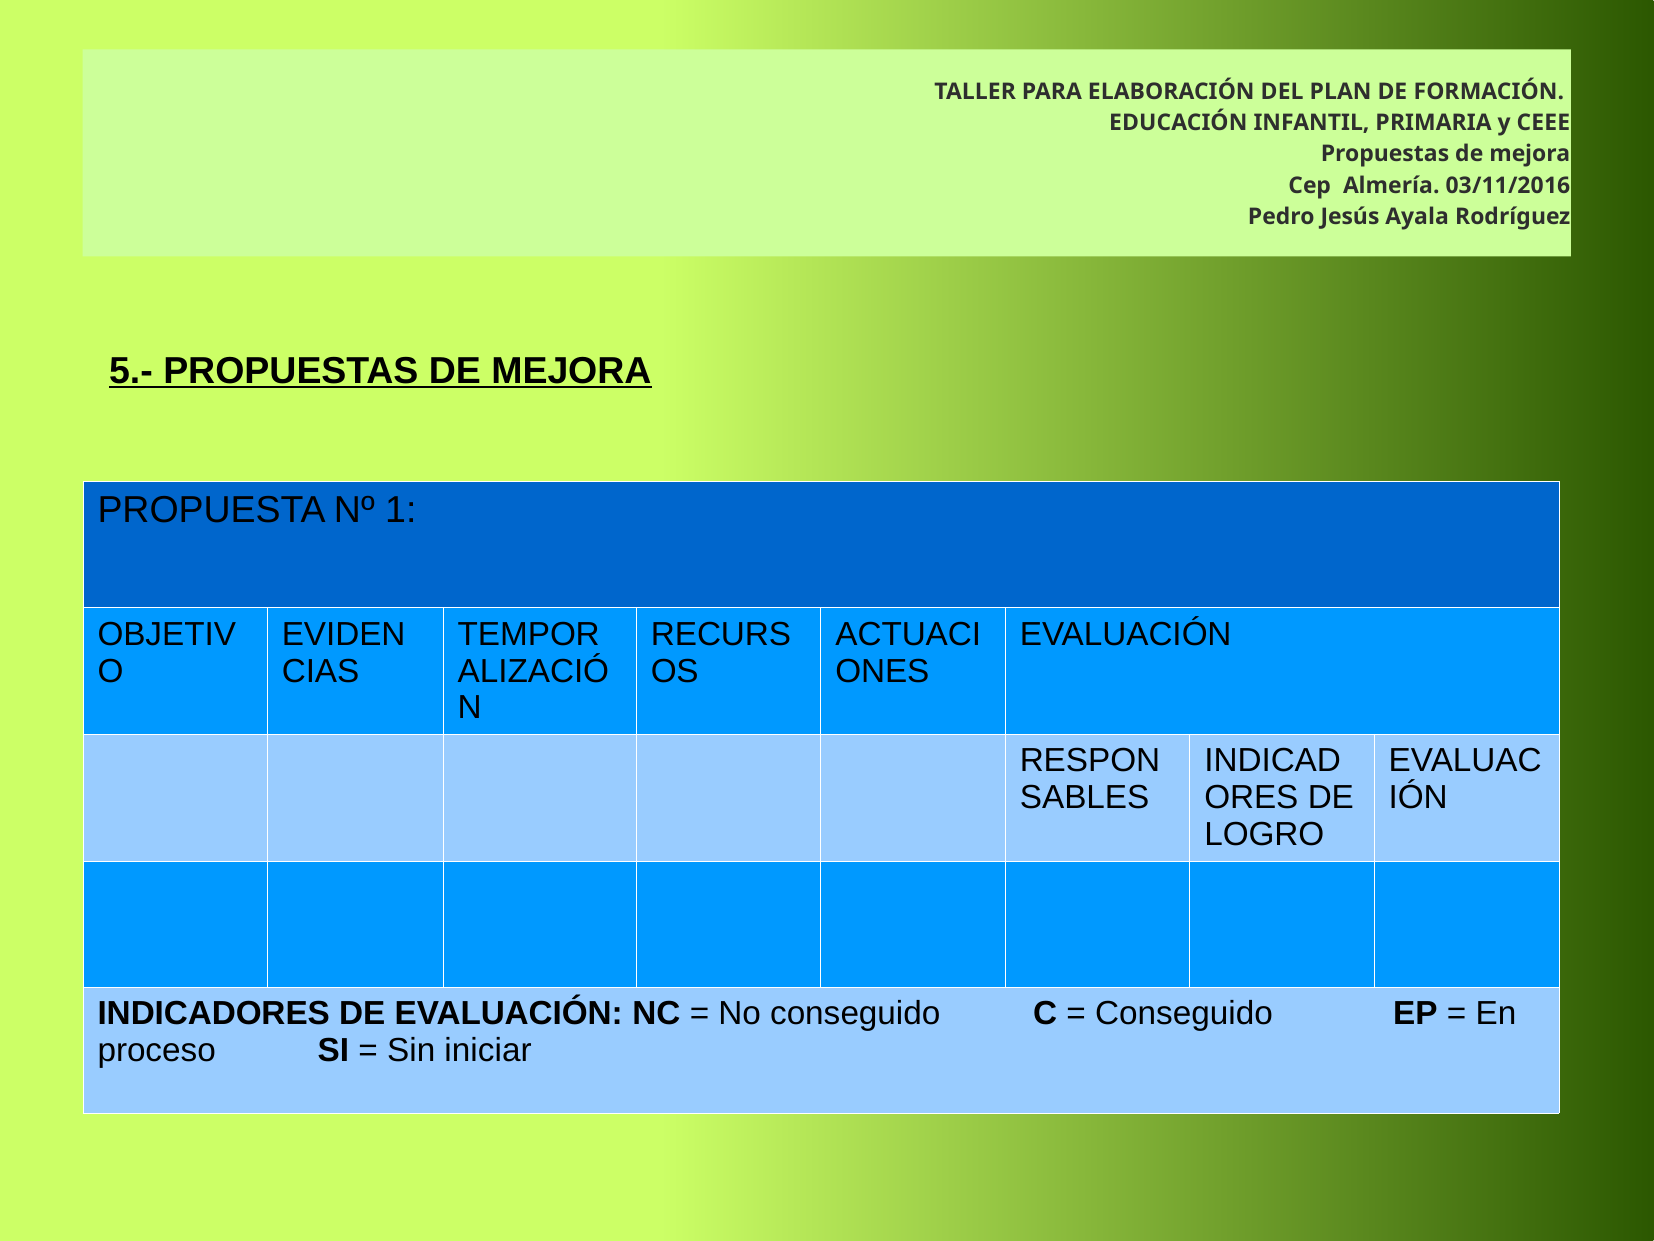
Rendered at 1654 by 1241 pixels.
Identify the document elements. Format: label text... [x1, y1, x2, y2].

table_cell OBJETIVO [84, 608, 267, 734]
table_cell [637, 862, 820, 987]
table_cell [1375, 862, 1559, 987]
table_cell INDICADORES DE EVALUACIÓN: NC = No conseguido C = Conseguido EP = En proceso SI = Sin iniciar [84, 988, 1559, 1113]
text_box 5.- PROPUESTAS DE MEJORA [94, 342, 1241, 400]
table_cell ACTUACIONES [821, 608, 1005, 734]
table_cell [444, 735, 636, 861]
table_cell [1006, 862, 1189, 987]
table_cell [84, 862, 267, 987]
table_cell TEMPORALIZACIÓN [444, 608, 636, 734]
table_cell [268, 735, 443, 861]
title TALLER PARA ELABORACIÓN DEL PLAN DE FORMACIÓN. EDUCACIÓN INFANTIL, PRIMARIA y CEEE Propuestas de mejora Cep Almería. 03/11/2016 Pedro Jesús Ayala Rodríguez [82, 49, 1571, 257]
table_cell [821, 862, 1005, 987]
table_cell EVIDENCIAS [268, 608, 443, 734]
table_cell EVALUACIÓN [1006, 608, 1559, 734]
table_cell RESPONSABLES [1006, 735, 1189, 861]
table_cell [444, 862, 636, 987]
table_cell [821, 735, 1005, 861]
table_cell [1190, 862, 1374, 987]
table_cell [268, 862, 443, 987]
table_cell RECURSOS [637, 608, 820, 734]
table_cell INDICADORES DE LOGRO [1190, 735, 1374, 861]
table_cell EVALUACIÓN [1375, 735, 1559, 861]
table_header PROPUESTA Nº 1: [84, 482, 1559, 607]
table_cell [84, 735, 267, 861]
table_cell [637, 735, 820, 861]
